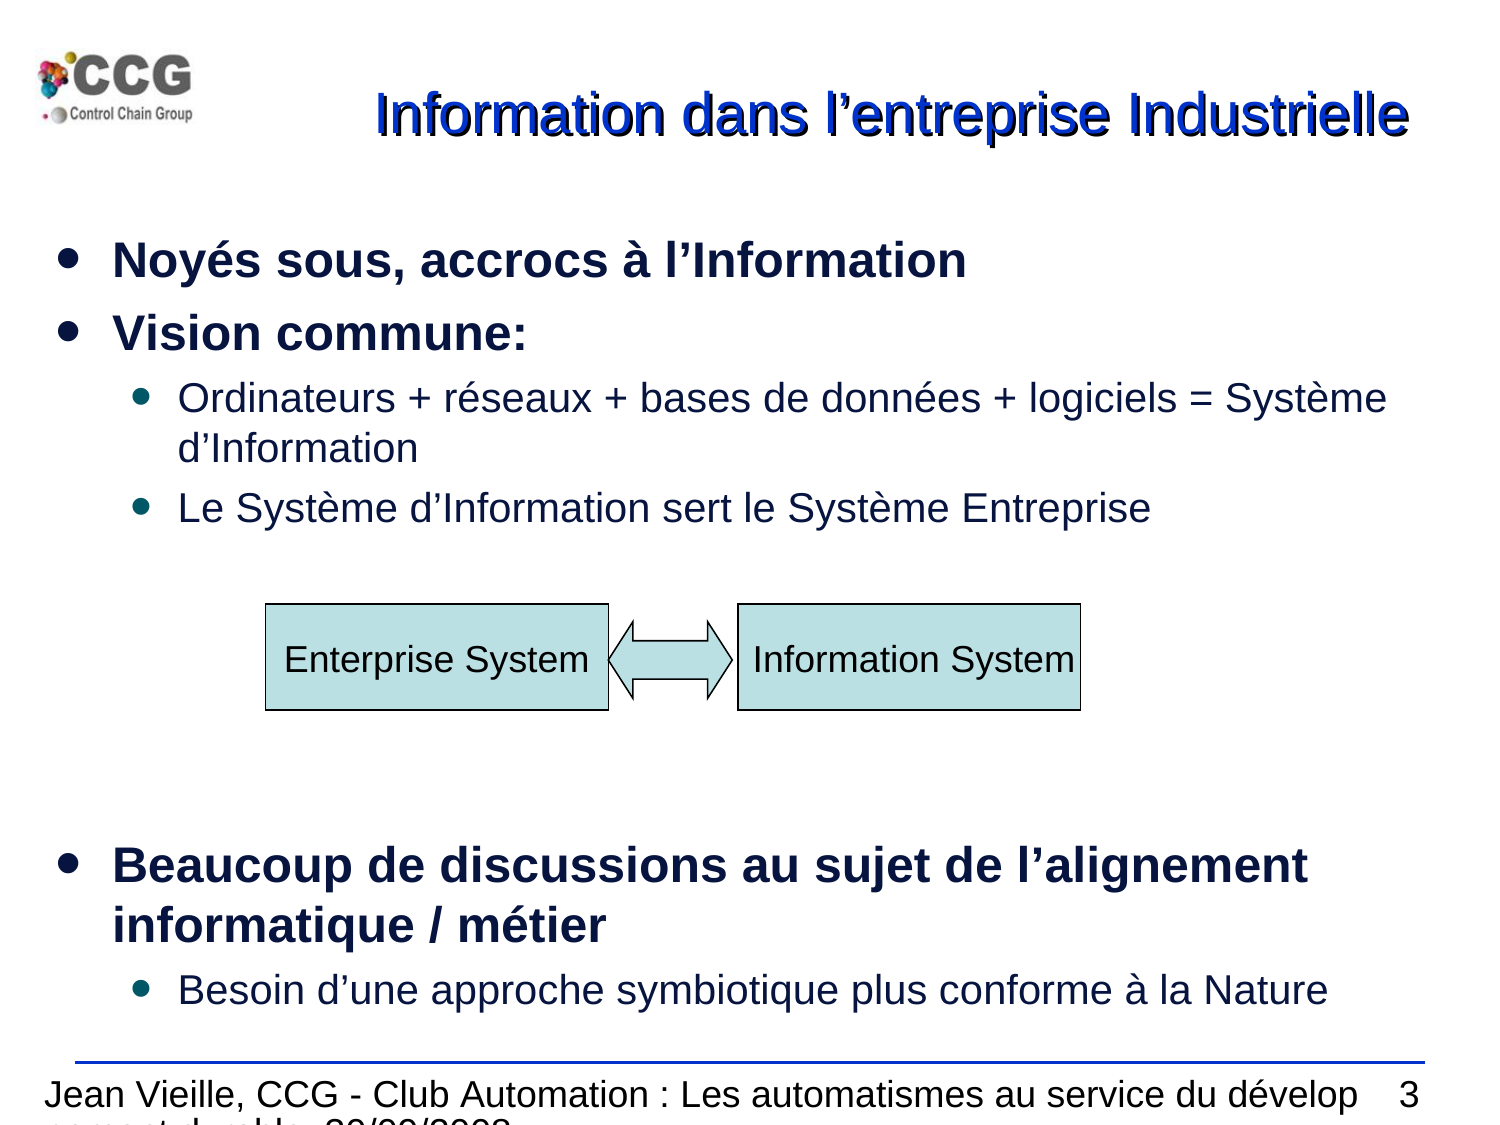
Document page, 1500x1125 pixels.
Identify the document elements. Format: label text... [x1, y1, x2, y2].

list Noyés sous, accrocs à l’Information Vision commune: Ordinateurs + réseaux + bases de données + logiciels = Système d’Information Le Système d’Information sert le Système Entreprise Beaucoup de discussions au sujet de l’alignement informatique / métier Besoin d’une approche symbiotique plus conforme à la Nature [41, 220, 1459, 1041]
text_box Information System [737, 603, 1081, 711]
title Information dans l’entreprise Industrielle [236, 45, 1426, 176]
text_box Enterprise System [265, 603, 609, 711]
picture [35, 48, 195, 129]
text_box [608, 621, 733, 699]
